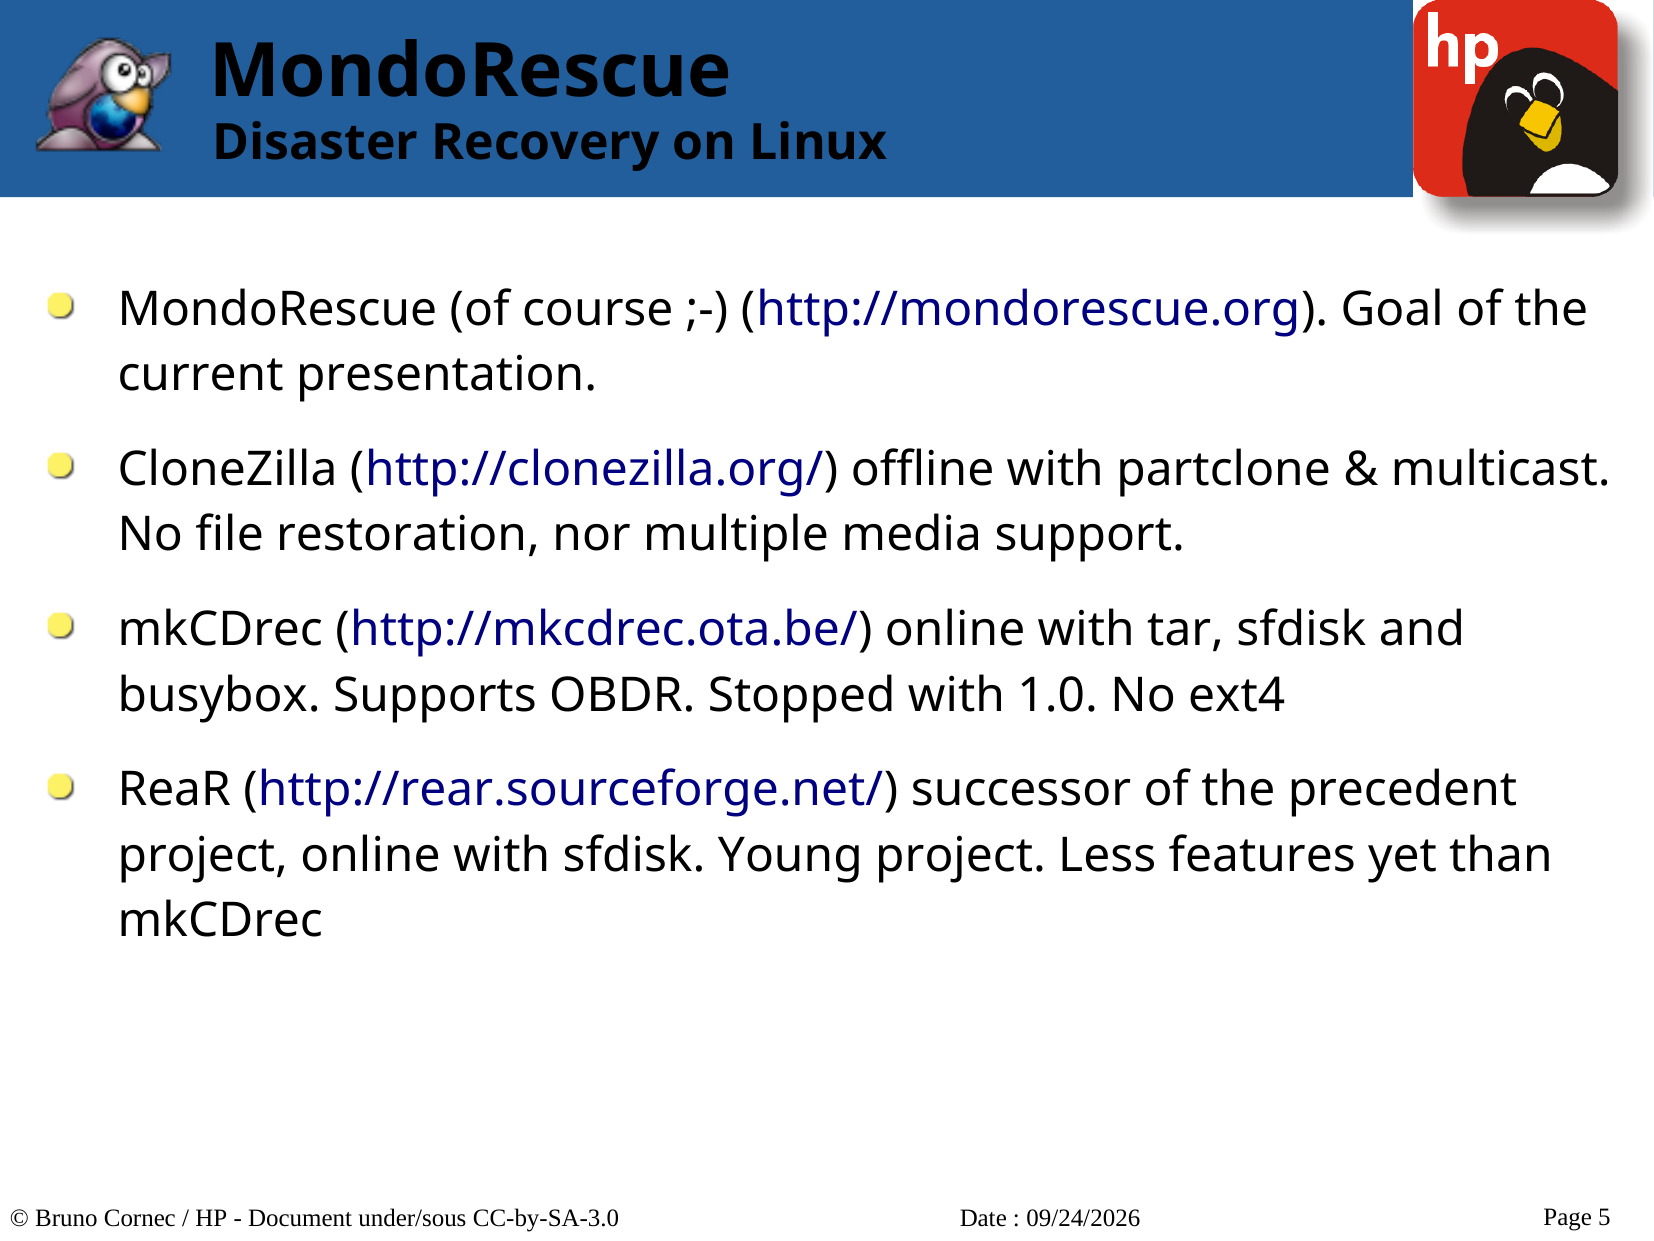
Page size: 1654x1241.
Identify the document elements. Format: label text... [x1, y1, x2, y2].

picture [1413, 0, 1654, 235]
list MondoRescue (of course ;-) (http://mondorescue.org). Goal of the current presentation. CloneZilla (http://clonezilla.org/) offline with partclone & multicast. No file restoration, nor multiple media support. mkCDrec (http://mkcdrec.ota.be/) online with tar, sfdisk and busybox. Supports OBDR. Stopped with 1.0. No ext4 ReaR (http://rear.sourceforge.net/) successor of the precedent project, online with sfdisk. Young project. Less features yet than mkCDrec [34, 274, 1654, 1226]
picture [0, 0, 211, 199]
title Disaster Recovery on Linux [212, 38, 1202, 247]
